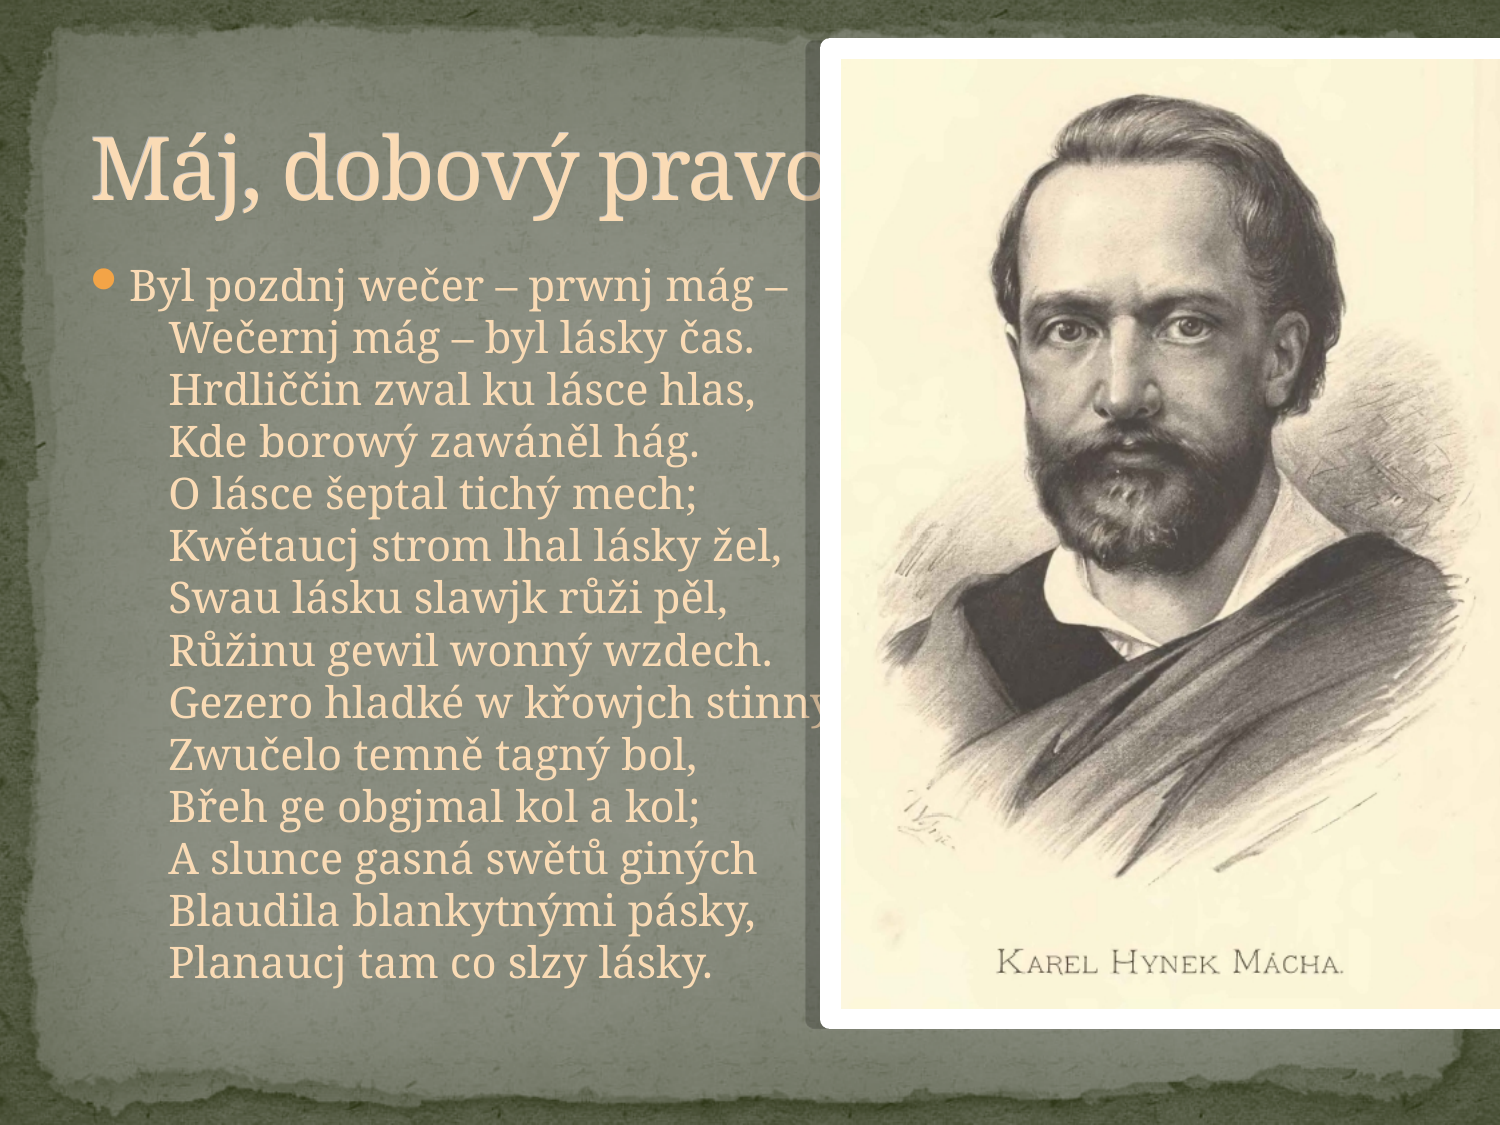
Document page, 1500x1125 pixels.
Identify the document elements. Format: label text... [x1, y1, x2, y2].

list Byl pozdnj wečer – prwnj mág – Wečernj mág – byl lásky čas. Hrdliččin zwal ku lásce hlas, Kde borowý zawáněl hág. O lásce šeptal tichý mech; Kwětaucj strom lhal lásky žel, Swau lásku slawjk růži pěl, Růžinu gewil wonný wzdech. Gezero hladké w křowjch stinných Zwučelo temně tagný bol, Břeh ge obgjmal kol a kol; A slunce gasná swětů giných Blaudila blankytnými pásky, Planaucj tam co slzy lásky. [75, 249, 804, 1000]
picture [840, 58, 1500, 1009]
title Máj, dobový pravopis [75, 24, 1426, 225]
